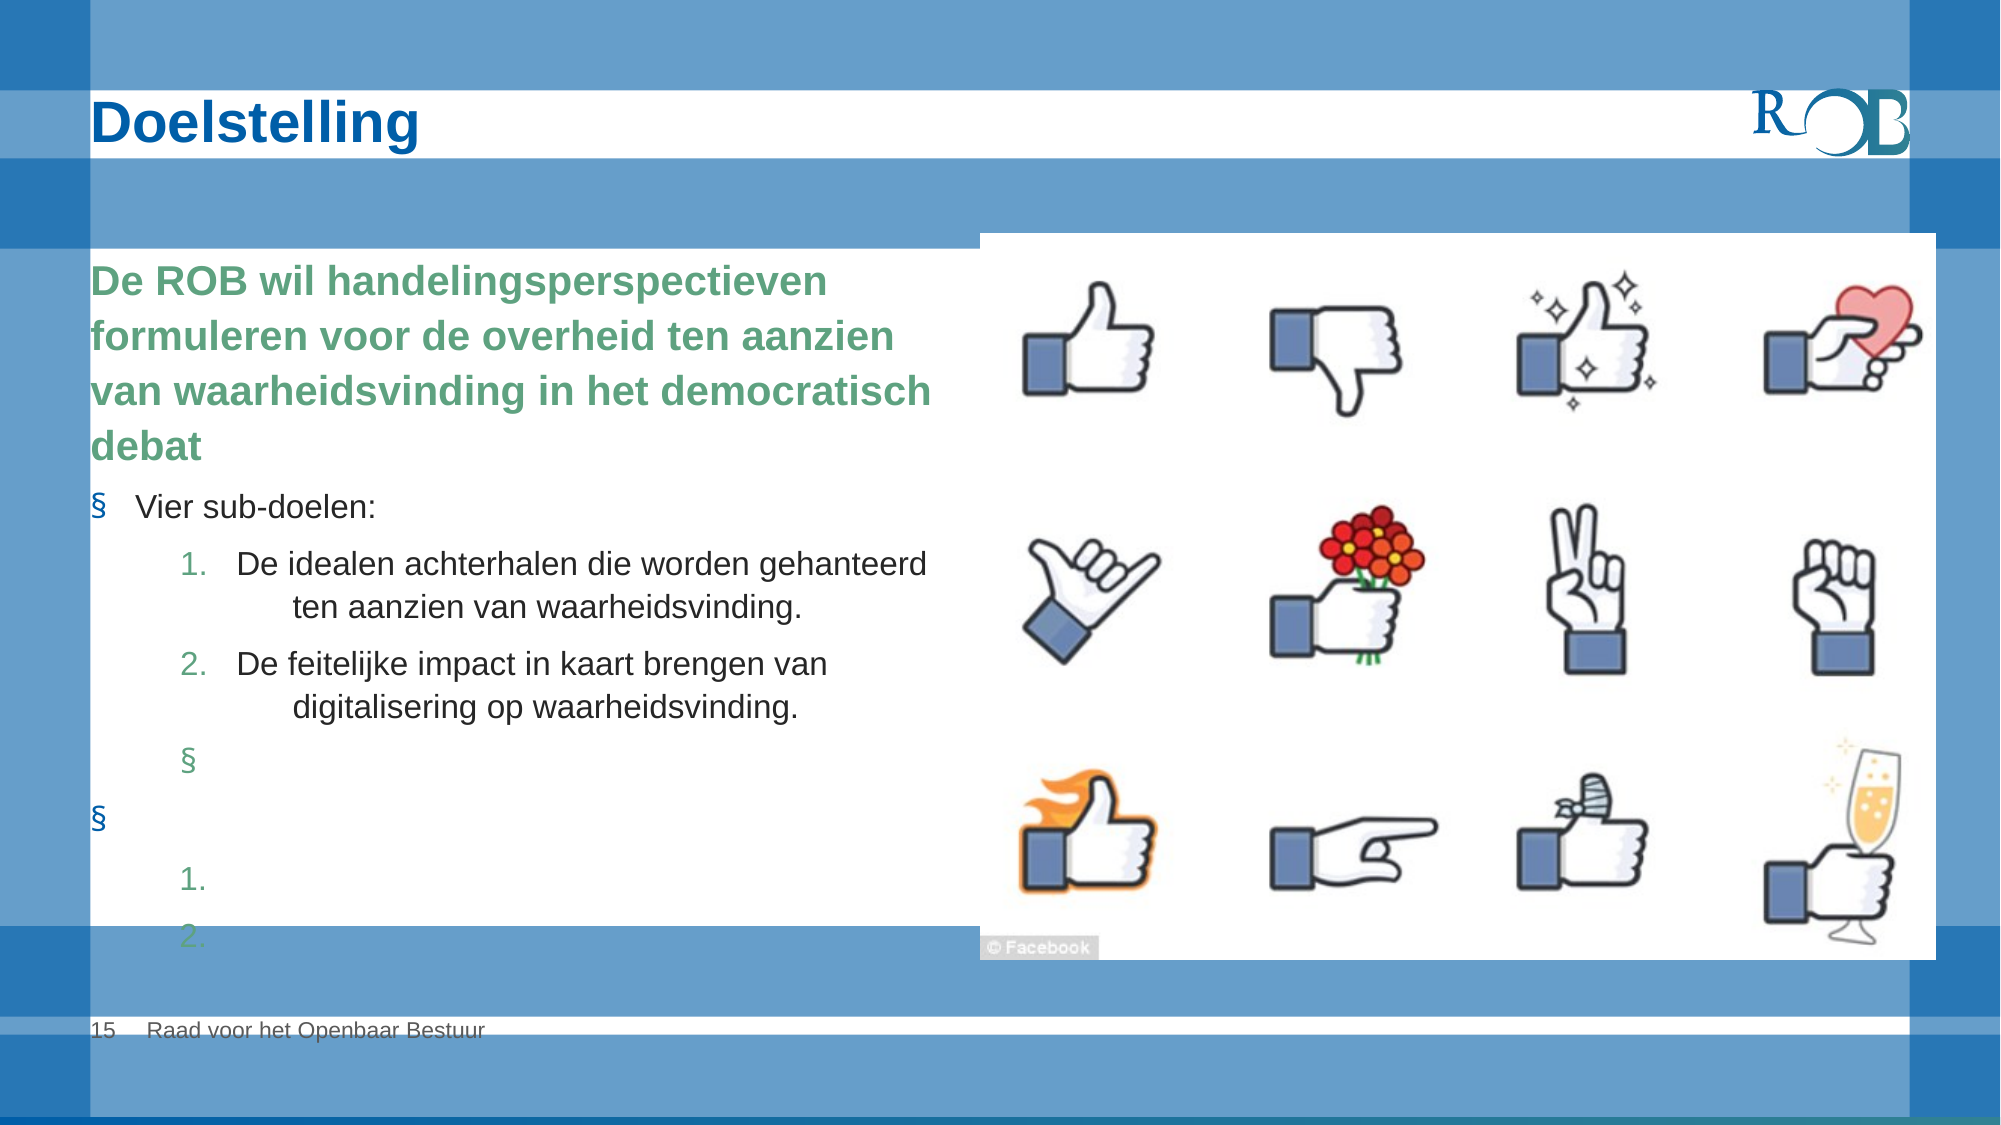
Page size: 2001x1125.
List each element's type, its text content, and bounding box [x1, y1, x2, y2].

text_box Raad voor het Openbaar Bestuur [146, 1015, 570, 1037]
title Doelstelling [90, 91, 955, 160]
text_box 15 [90, 1015, 143, 1037]
picture [980, 233, 1936, 960]
list De ROB wil handelingsperspectieven formuleren voor de overheid ten aanzien van waarheidsvinding in het democratisch debat Vier sub-doelen: De idealen achterhalen die worden gehanteerd ten aanzien van waarheidsvinding. De feitelijke impact in kaart brengen van digitalisering op waarheidsvinding. [90, 248, 955, 928]
